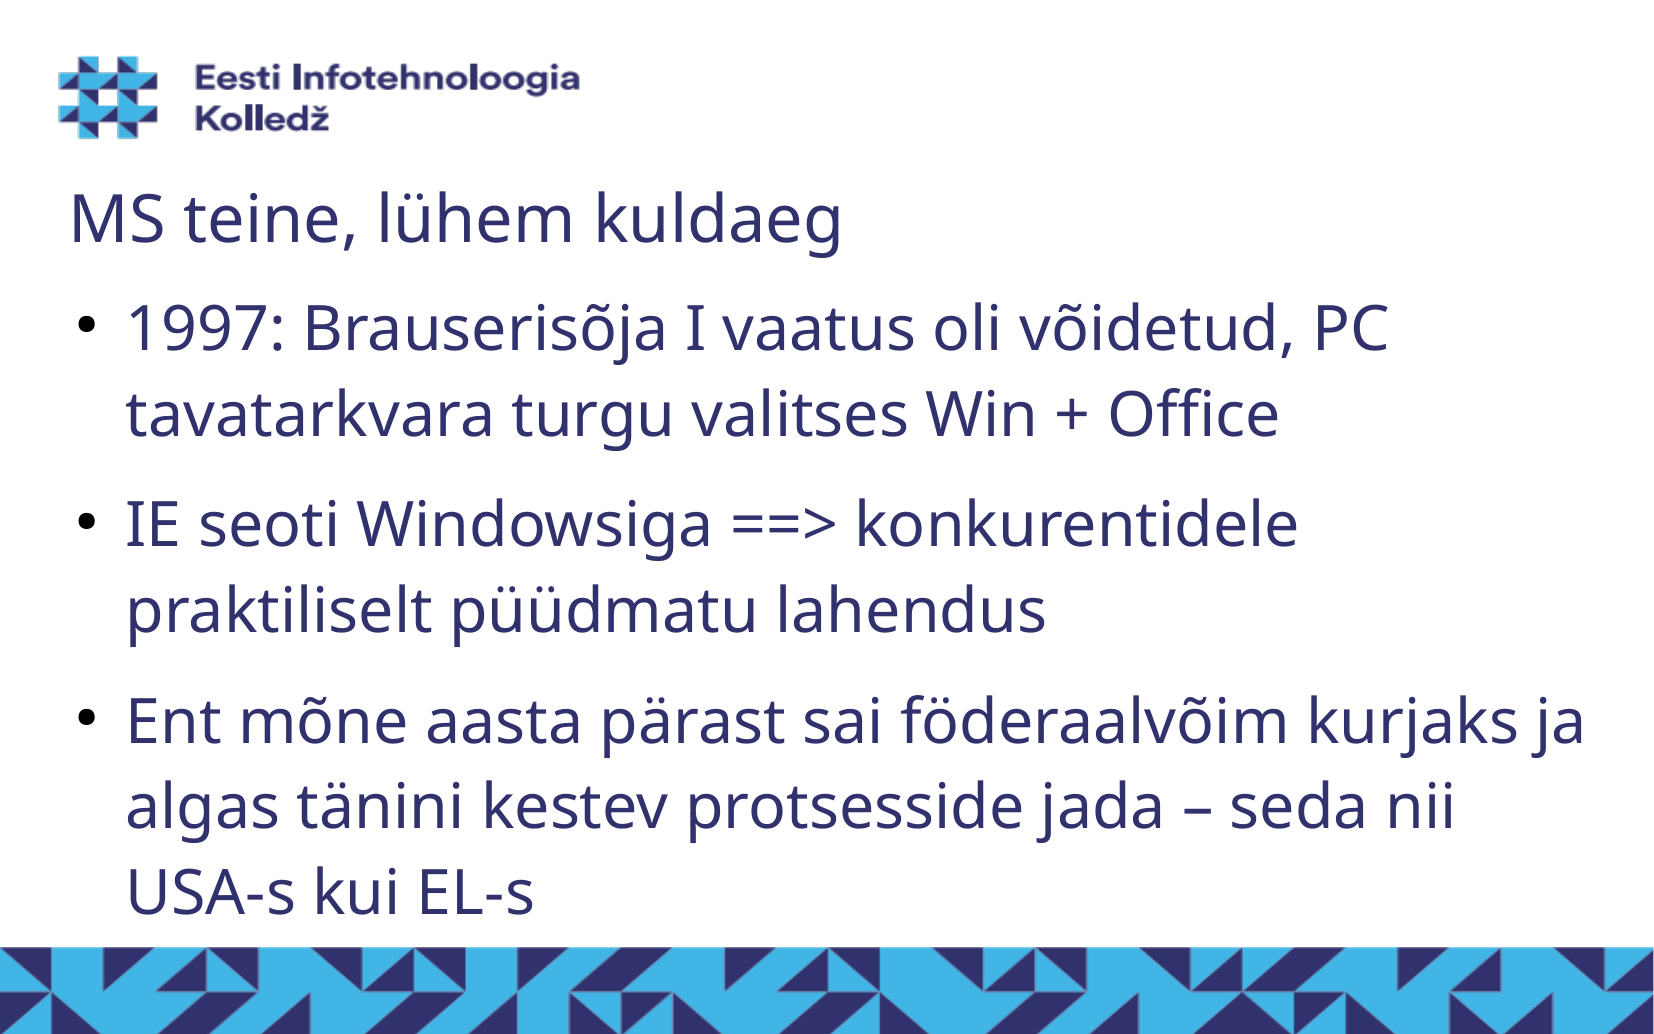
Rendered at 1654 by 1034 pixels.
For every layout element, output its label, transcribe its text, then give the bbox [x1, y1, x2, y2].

list 1997: Brauserisõja I vaatus oli võidetud, PC tavatarkvara turgu valitses Win + Office IE seoti Windowsiga ==> konkurentidele praktiliselt püüdmatu lahendus Ent mõne aasta pärast sai föderaalvõim kurjaks ja algas tänini kestev protsesside jada – seda nii USA-s kui EL-s [59, 283, 1595, 936]
title MS teine, lühem kuldaeg [68, 147, 1536, 283]
